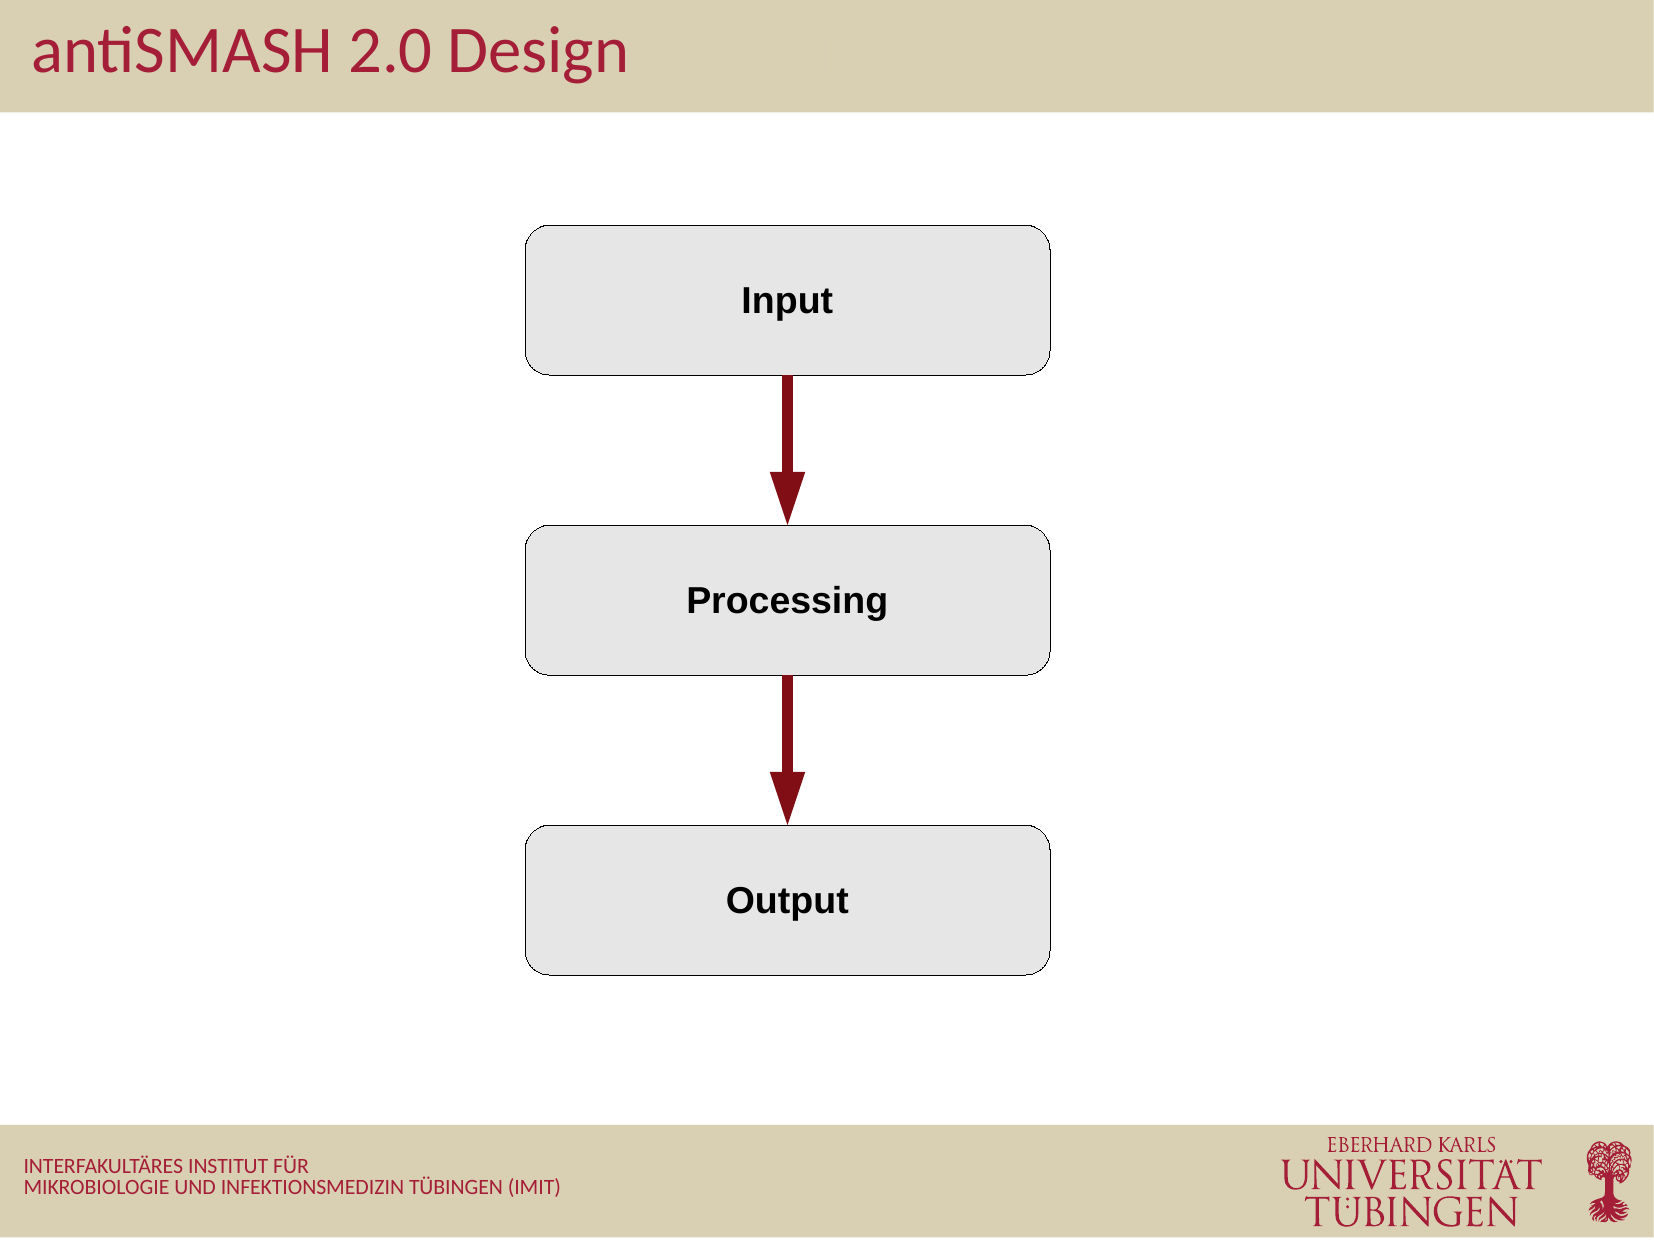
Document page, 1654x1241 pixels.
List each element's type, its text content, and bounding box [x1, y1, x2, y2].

text_box Input [525, 225, 1051, 376]
text_box Output [525, 825, 1051, 976]
text_box Processing [525, 525, 1051, 676]
title antiSMASH 2.0 Design [31, 7, 1374, 106]
